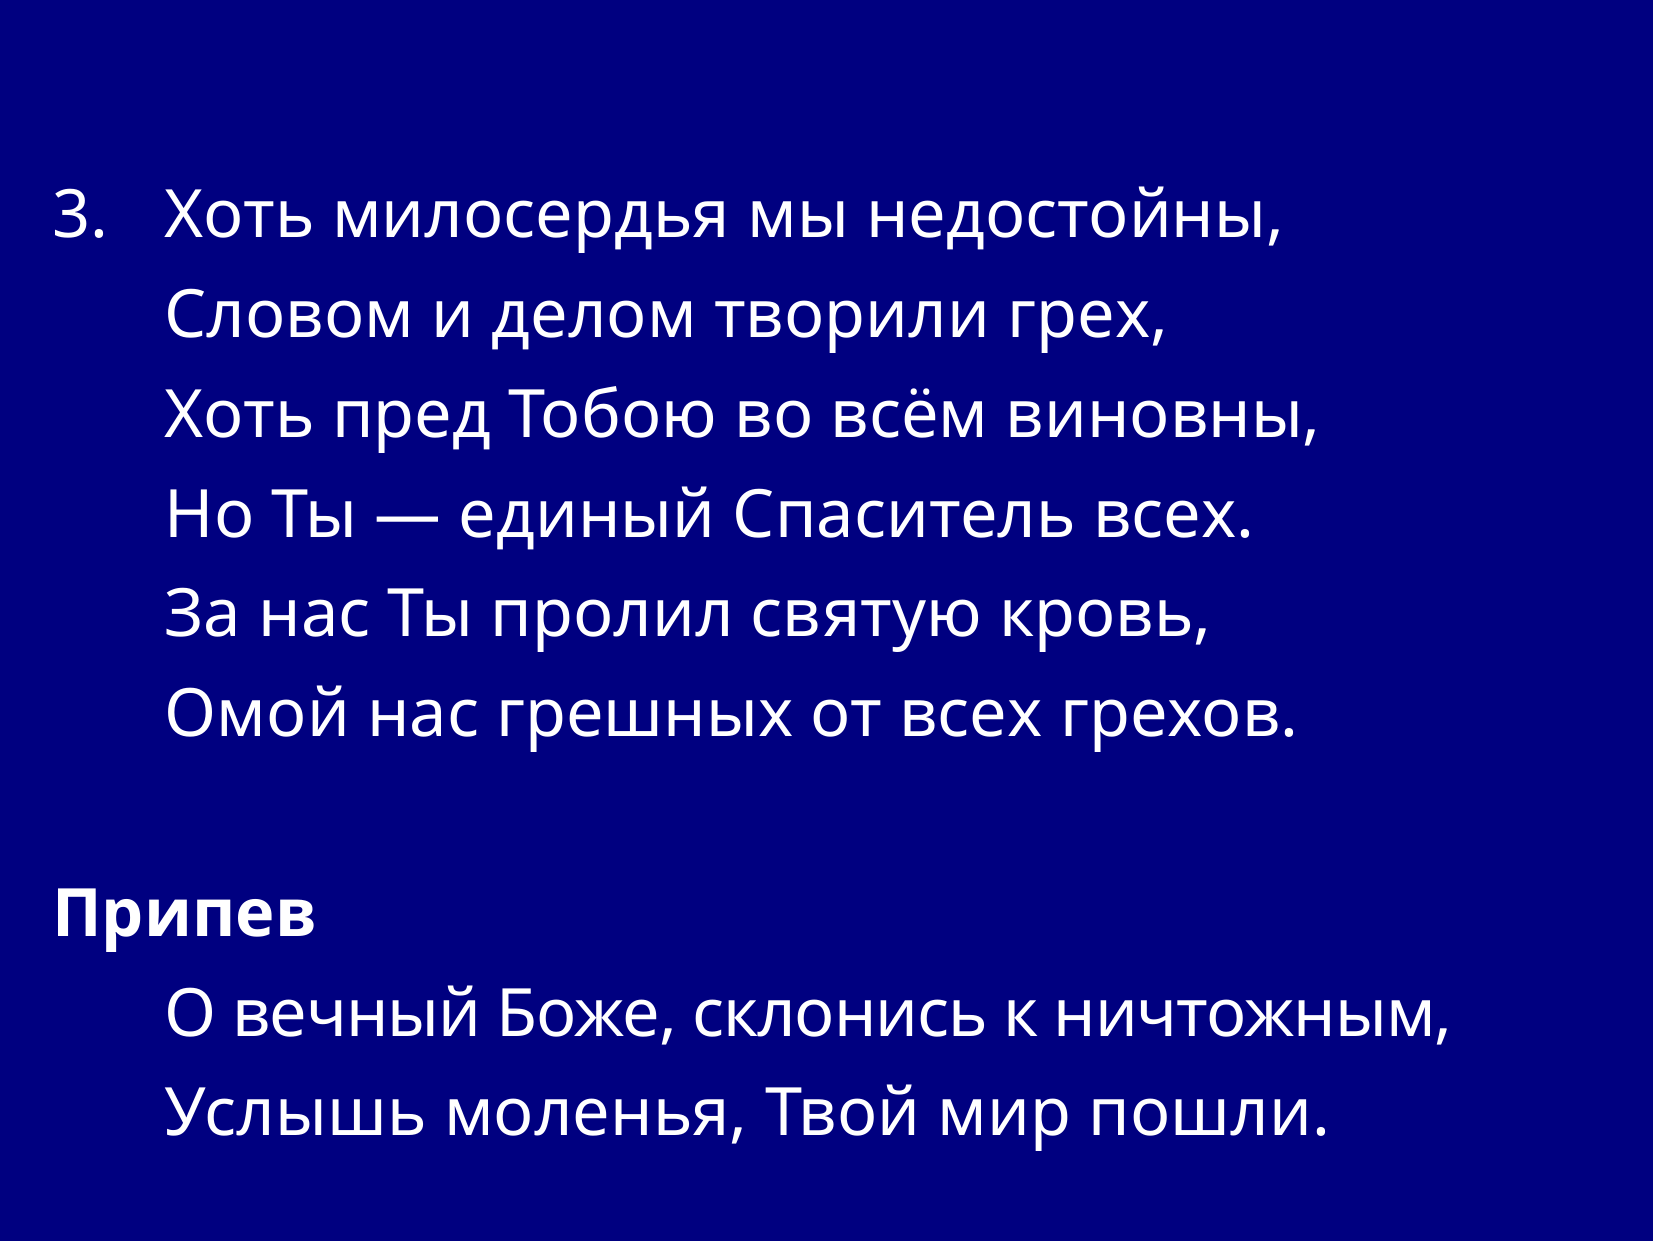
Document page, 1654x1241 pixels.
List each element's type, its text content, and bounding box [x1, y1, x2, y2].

text_box 3. Хоть милосердья мы недостойны, Словом и делом творили грех, Хоть пред Тобою во всём виновны, Но Ты — единый Спаситель всех. За нас Ты пролил святую кровь, Омой нас грешных от всех грехов. Припев О вечный Боже, склонись к ничтожным, Услышь моленья, Твой мир пошли. [37, 150, 1653, 1163]
